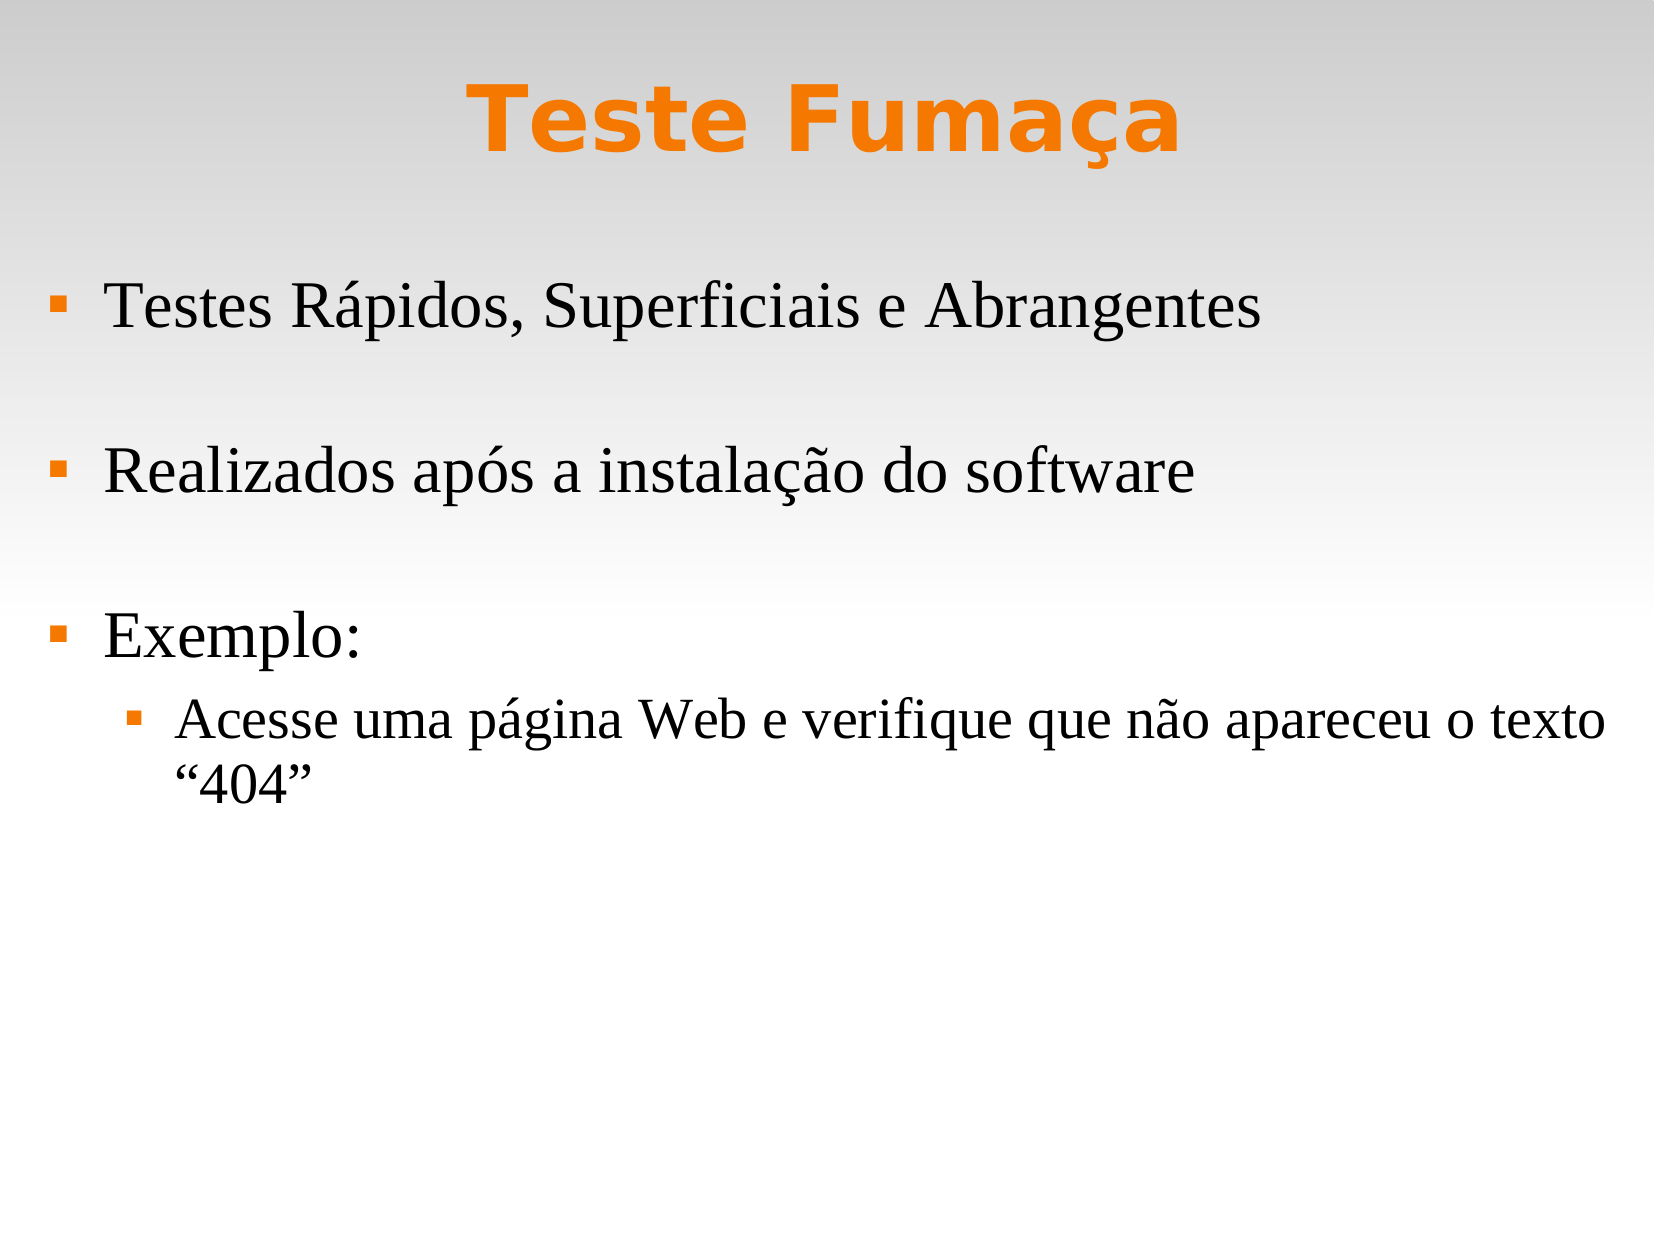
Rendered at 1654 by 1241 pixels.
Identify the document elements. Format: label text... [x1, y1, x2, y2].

list Testes Rápidos, Superficiais e Abrangentes Realizados após a instalação do software Exemplo: Acesse uma página Web e verifique que não apareceu o texto “404” [32, 268, 1619, 1182]
title Teste Fumaça [32, 42, 1619, 198]
